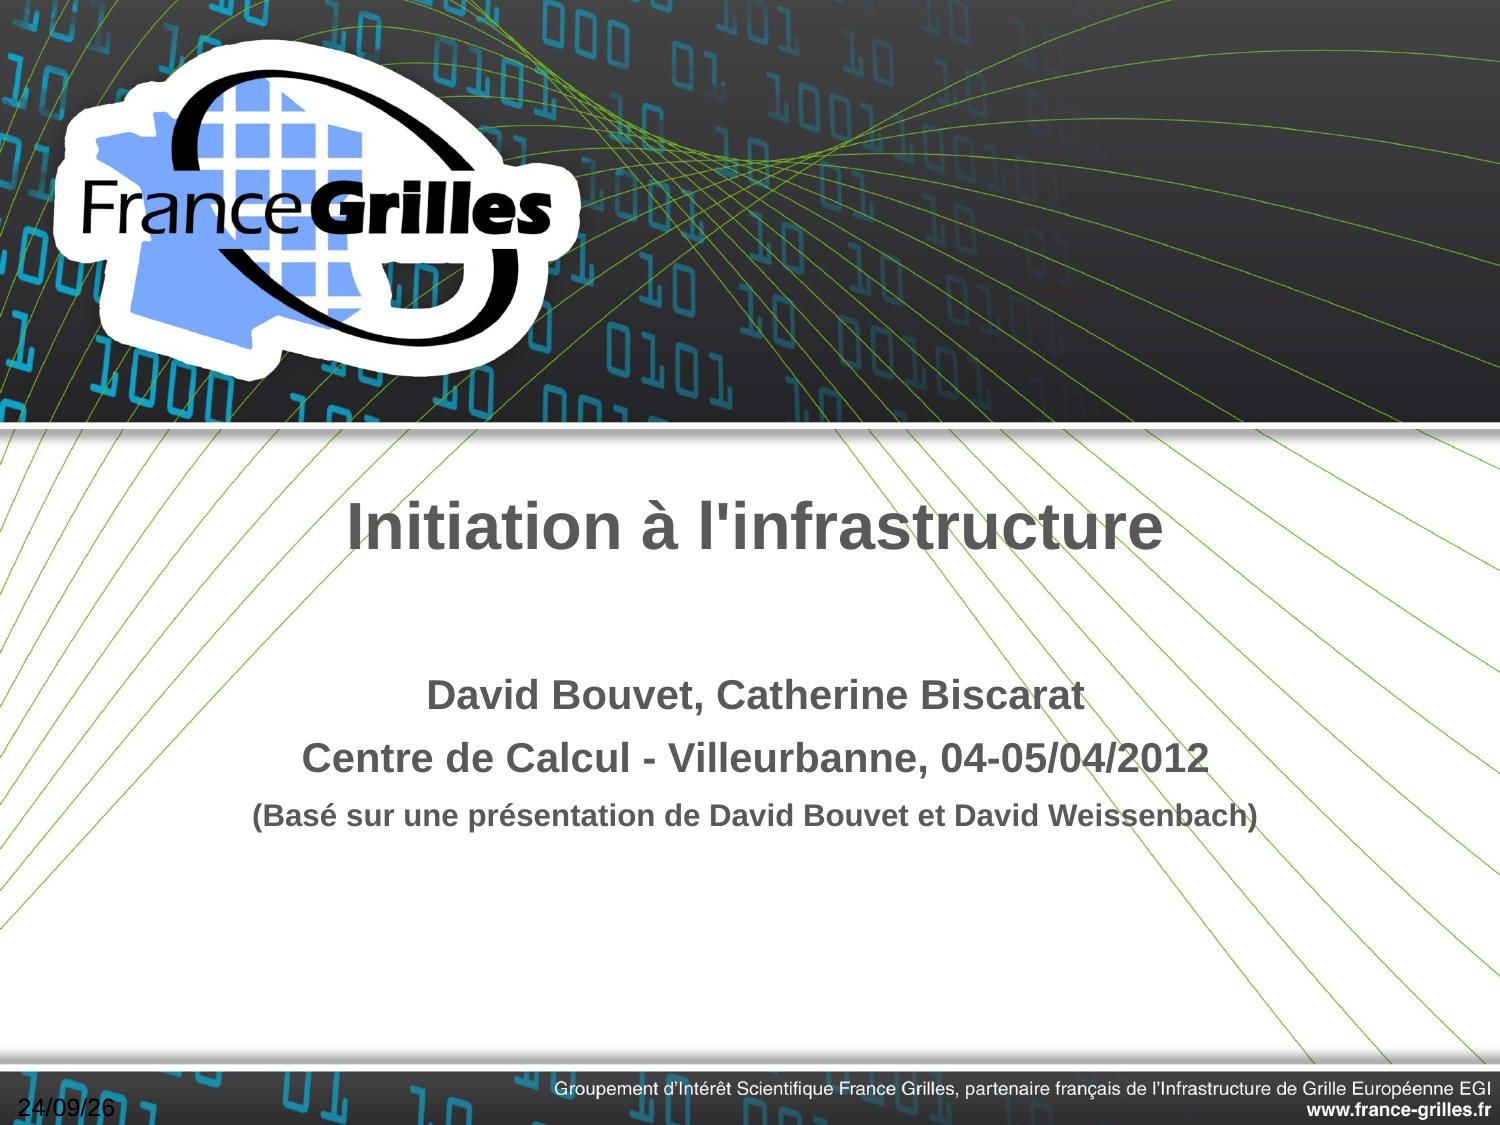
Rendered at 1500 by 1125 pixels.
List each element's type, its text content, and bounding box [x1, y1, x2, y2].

picture [0, 0, 1500, 1125]
text_box 26/04/12 [17, 1074, 172, 1122]
subtitle Initiation à l'infrastructure David Bouvet, Catherine Biscarat Centre de Calcul - Villeurbanne, 04-05/04/2012 (Basé sur une présentation de David Bouvet et David Weissenbach) [53, 287, 1459, 1034]
